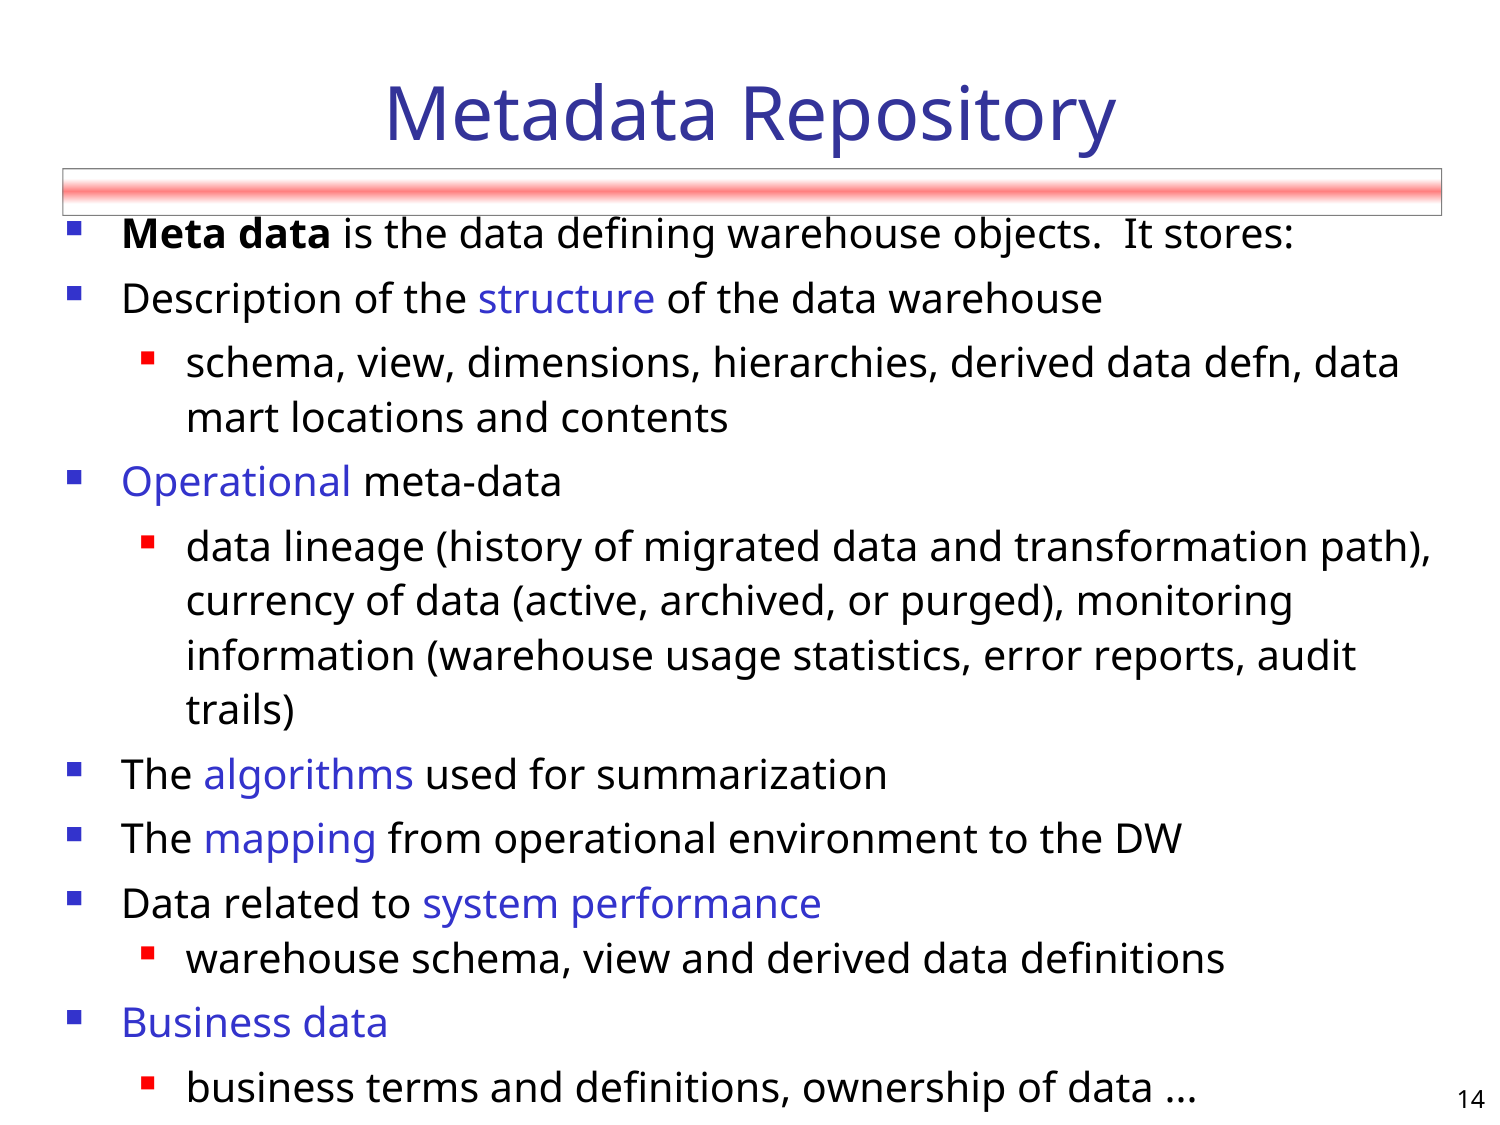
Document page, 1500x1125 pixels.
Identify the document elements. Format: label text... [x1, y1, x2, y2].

title Metadata Repository [62, 49, 1438, 163]
text_box <number> [1450, 1050, 1500, 1125]
list Meta data is the data defining warehouse objects. It stores: Description of the structure of the data warehouse schema, view, dimensions, hierarchies, derived data defn, data mart locations and contents Operational meta-data data lineage (history of migrated data and transformation path), currency of data (active, archived, or purged), monitoring information (warehouse usage statistics, error reports, audit trails) The algorithms used for summarization The mapping from operational environment to the DW Data related to system performance warehouse schema, view and derived data definitions Business data business terms and definitions, ownership of data ... [50, 194, 1450, 1125]
